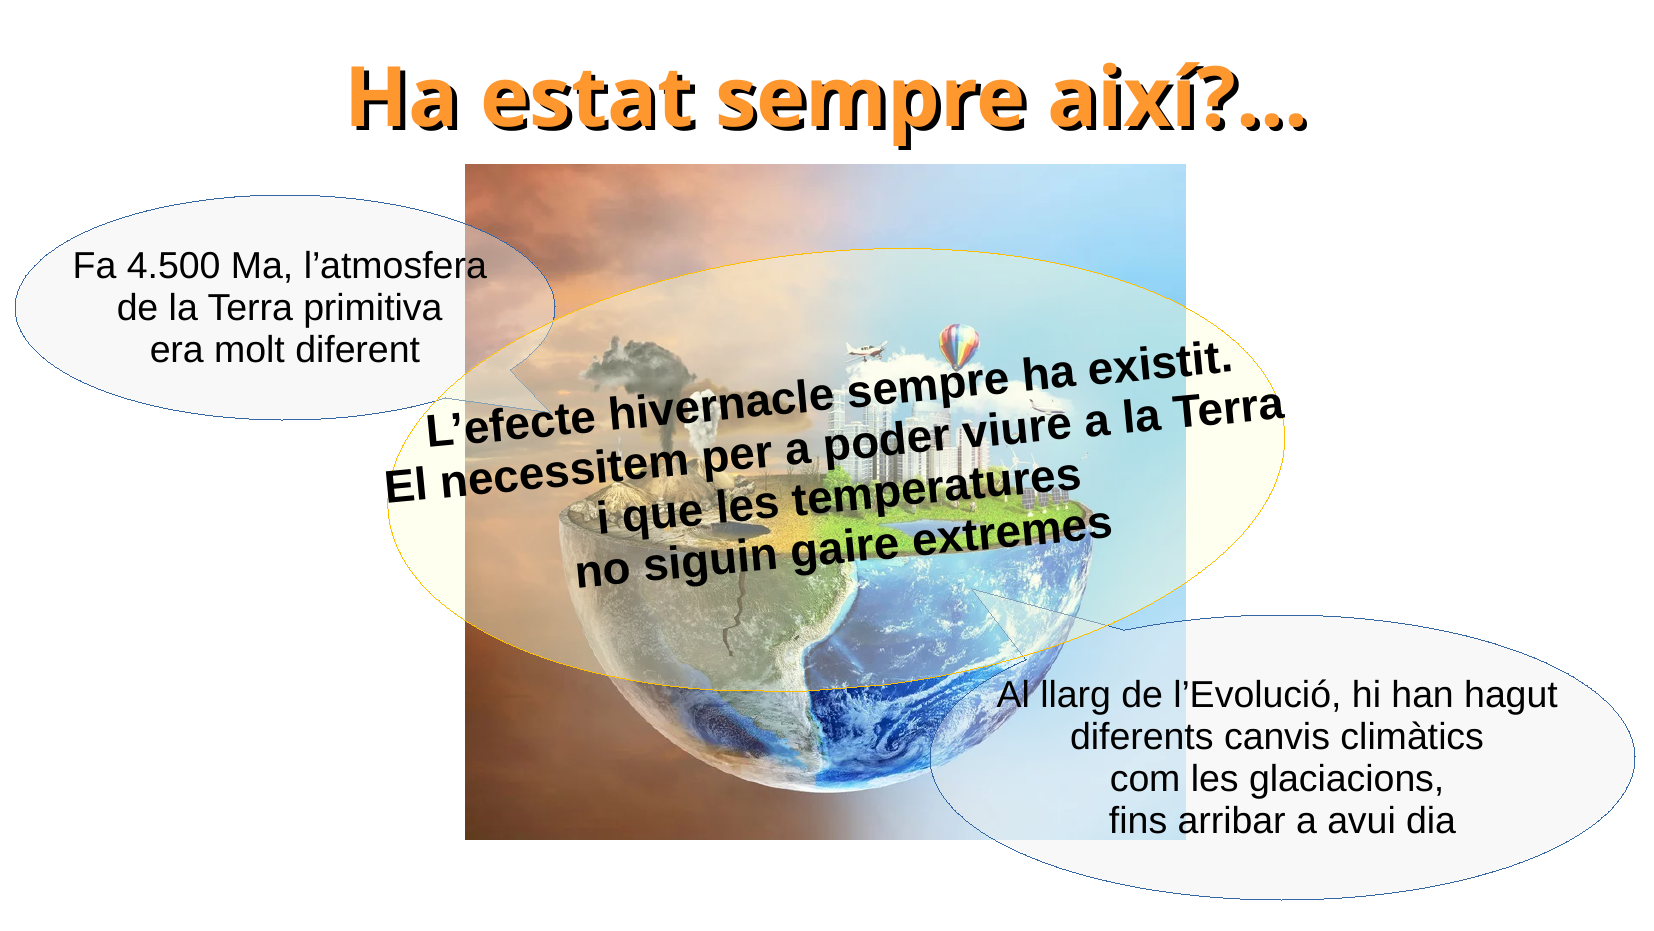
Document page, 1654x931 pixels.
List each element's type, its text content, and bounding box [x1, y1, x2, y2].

picture [1110, 583, 1186, 629]
text_box L’efecte hivernacle sempre ha existit. El necessitem per a poder viure a la Terra i que les temperatures no siguin gaire extremes [387, 248, 1285, 692]
text_box Al llarg de l’Evolució, hi han hagut diferents canvis climàtics com les glaciacions, fins arribar a avui dia [930, 615, 1636, 901]
picture [465, 621, 1025, 841]
text_box Fa 4.500 Ma, l’atmosfera de la Terra primitiva era molt diferent [15, 195, 556, 421]
title Ha estat sempre així?... [82, 37, 1571, 148]
picture [465, 164, 1186, 319]
